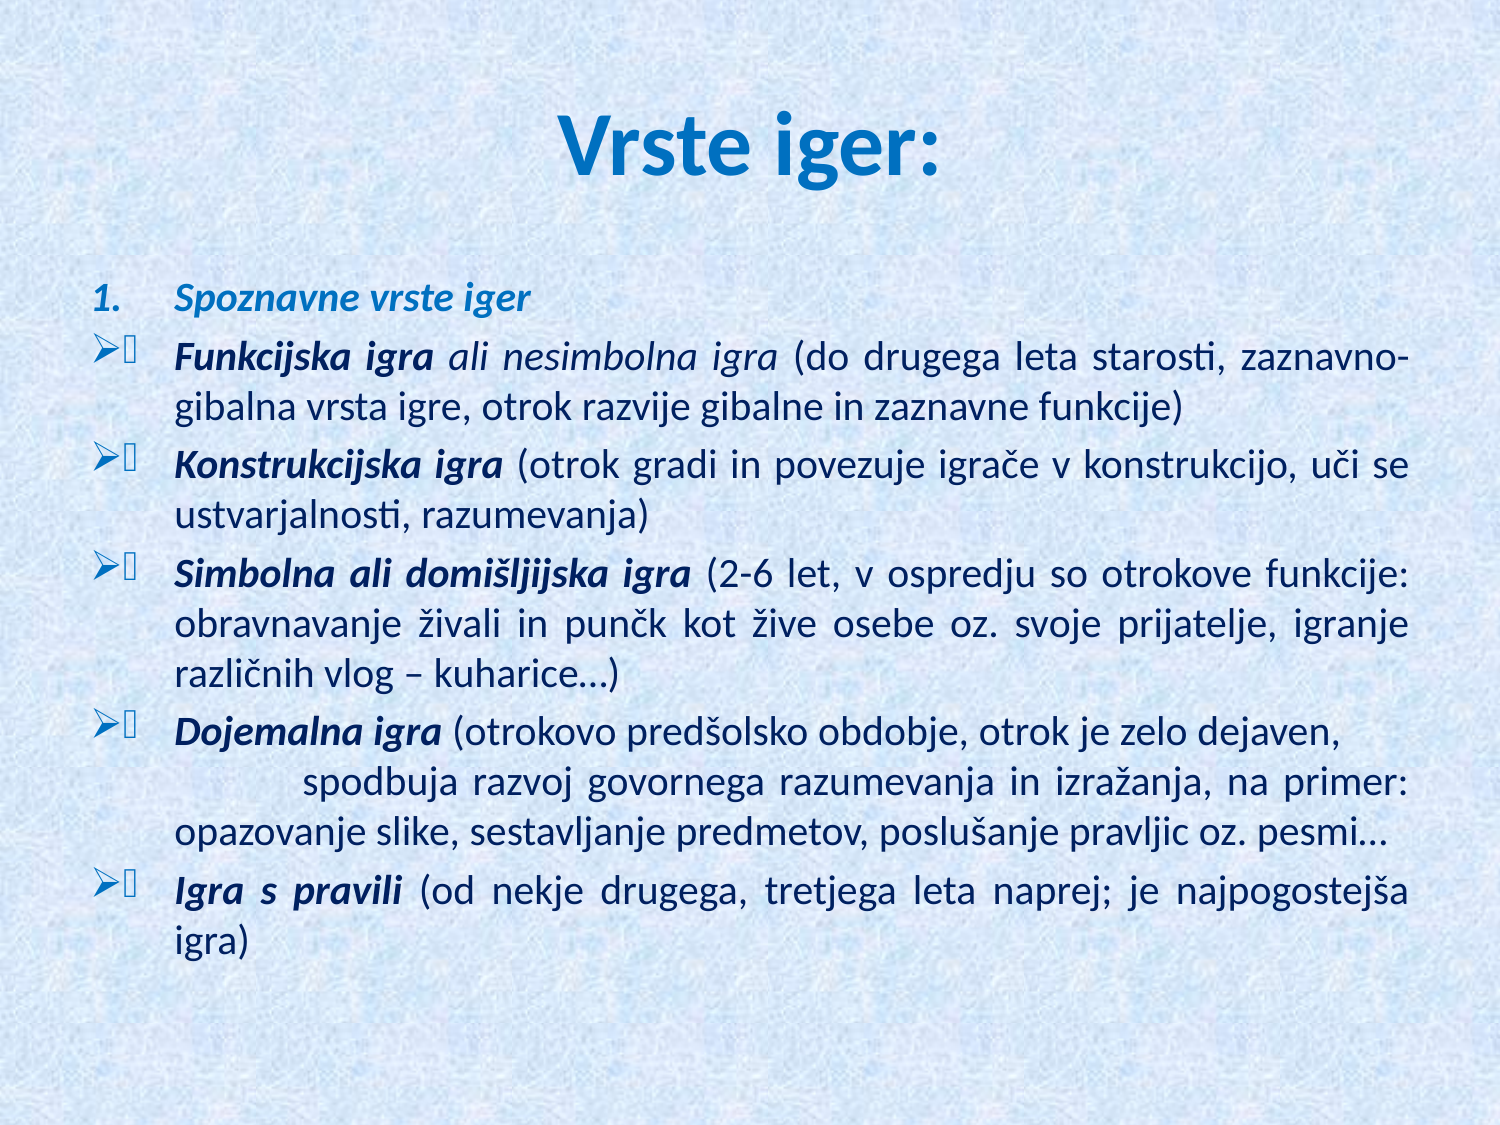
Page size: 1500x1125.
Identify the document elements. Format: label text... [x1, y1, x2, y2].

picture [0, 0, 1500, 1125]
title Vrste iger: [75, 45, 1425, 233]
list Spoznavne vrste iger Funkcijska igra ali nesimbolna igra (do drugega leta starosti, zaznavno-gibalna vrsta igre, otrok razvije gibalne in zaznavne funkcije) Konstrukcijska igra (otrok gradi in povezuje igrače v konstrukcijo, uči se ustvarjalnosti, razumevanja) Simbolna ali domišljijska igra (2-6 let, v ospredju so otrokove funkcije: obravnavanje živali in punčk kot žive osebe oz. svoje prijatelje, igranje različnih vlog – kuharice…) Dojemalna igra (otrokovo predšolsko obdobje, otrok je zelo dejaven, spodbuja razvoj govornega razumevanja in izražanja, na primer: opazovanje slike, sestavljanje predmetov, poslušanje pravljic oz. pesmi… Igra s pravili (od nekje drugega, tretjega leta naprej; je najpogostejša igra) [75, 262, 1425, 1102]
